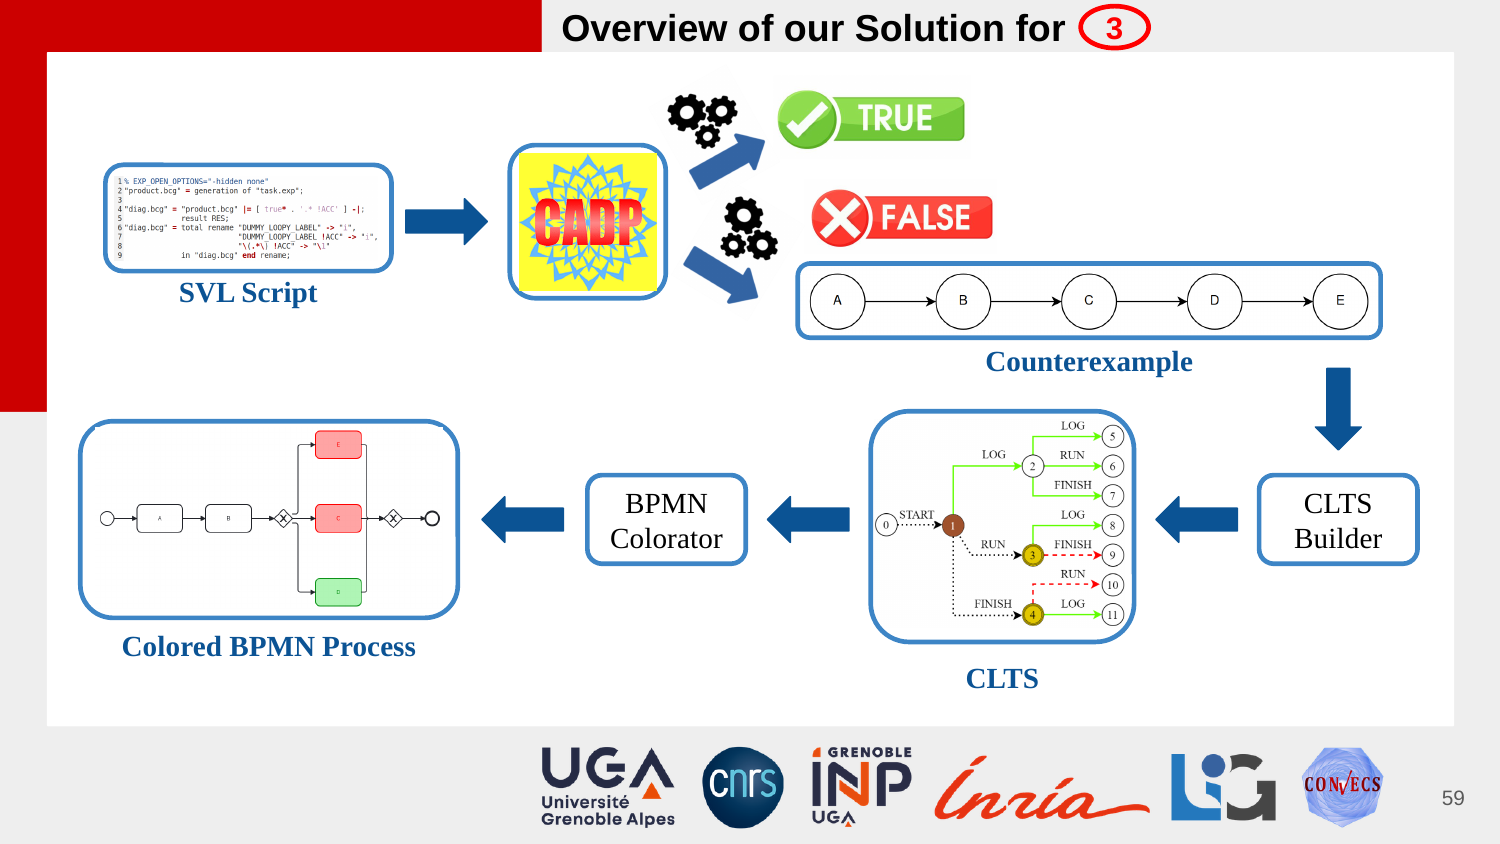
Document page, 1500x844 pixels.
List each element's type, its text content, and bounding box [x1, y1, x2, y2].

text_box [481, 496, 564, 543]
text_box CLTS [861, 650, 1143, 705]
text_box BPMN Colorator [587, 475, 746, 564]
text_box [1315, 368, 1362, 450]
text_box SVL Script [107, 263, 389, 318]
text_box [1155, 496, 1238, 543]
text_box Counterexample [948, 333, 1230, 388]
text_box CLTS Builder [1259, 475, 1418, 564]
picture [0, 0, 1500, 844]
text_box Overview of our Solution for [546, 0, 1441, 55]
text_box 3 [1080, 6, 1149, 49]
slide_number <numéro> [1389, 764, 1480, 830]
text_box [405, 198, 488, 245]
text_box [767, 496, 849, 543]
text_box Colored BPMN Process [71, 617, 467, 673]
